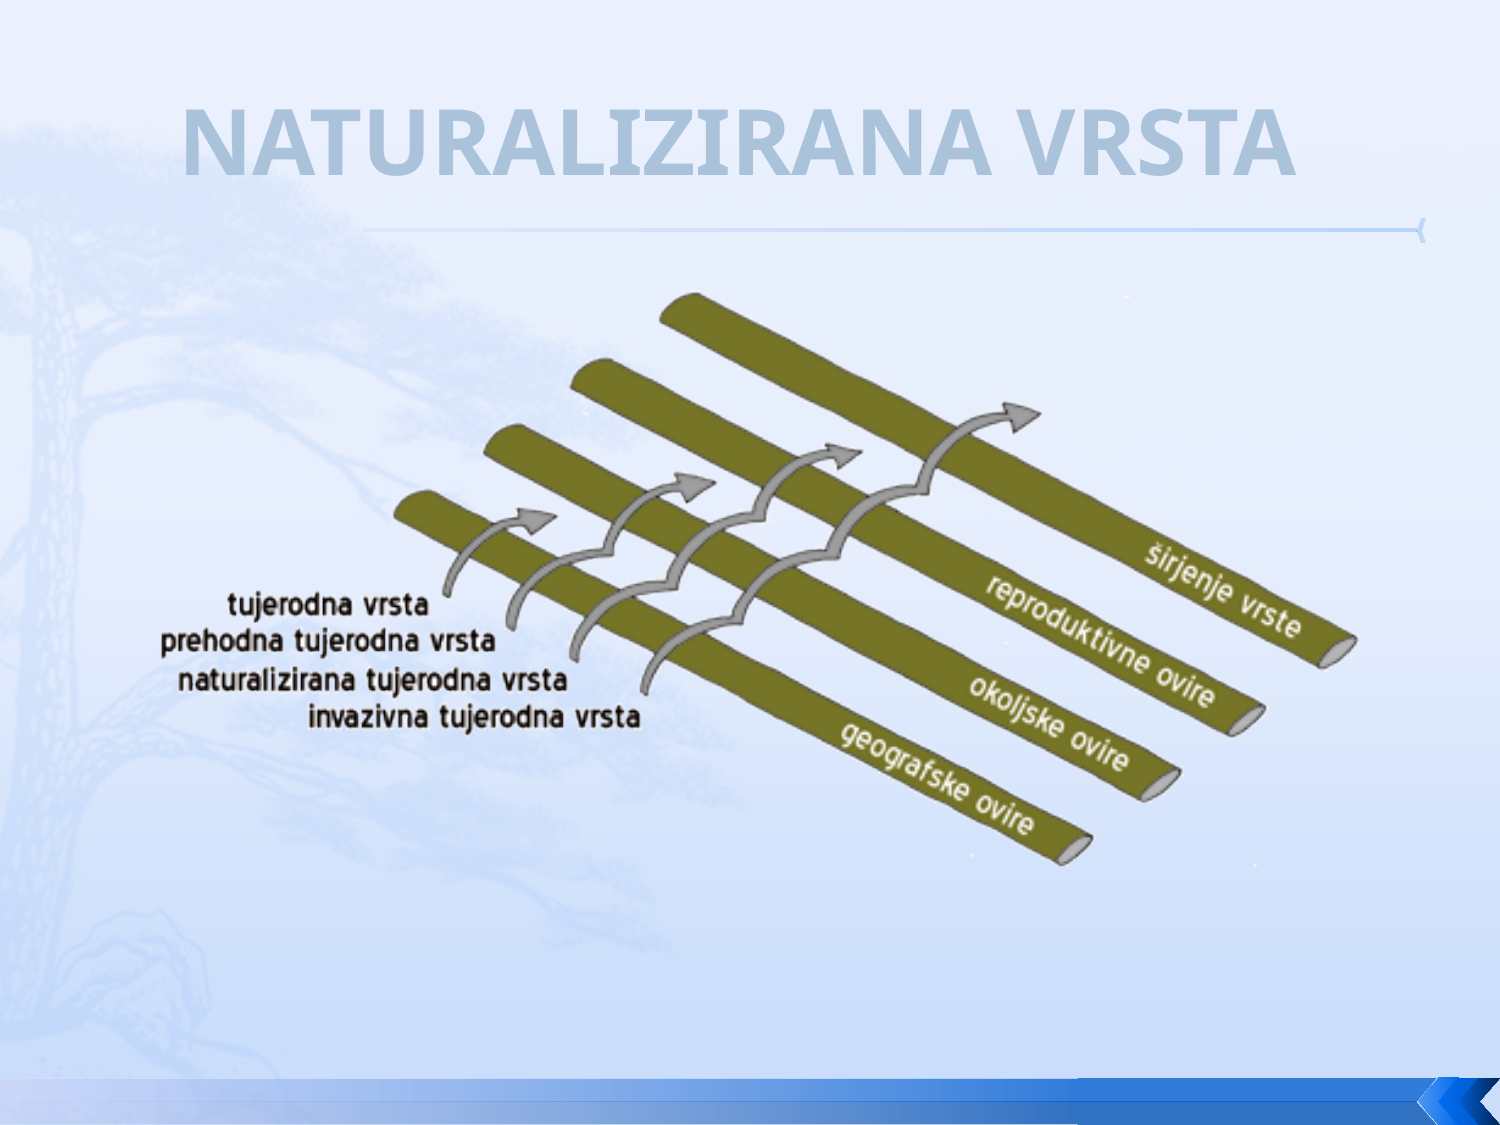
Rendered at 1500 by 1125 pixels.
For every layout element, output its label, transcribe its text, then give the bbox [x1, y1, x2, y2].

title NATURALIZIRANA VRSTA [75, 45, 1425, 233]
picture [140, 257, 1384, 894]
